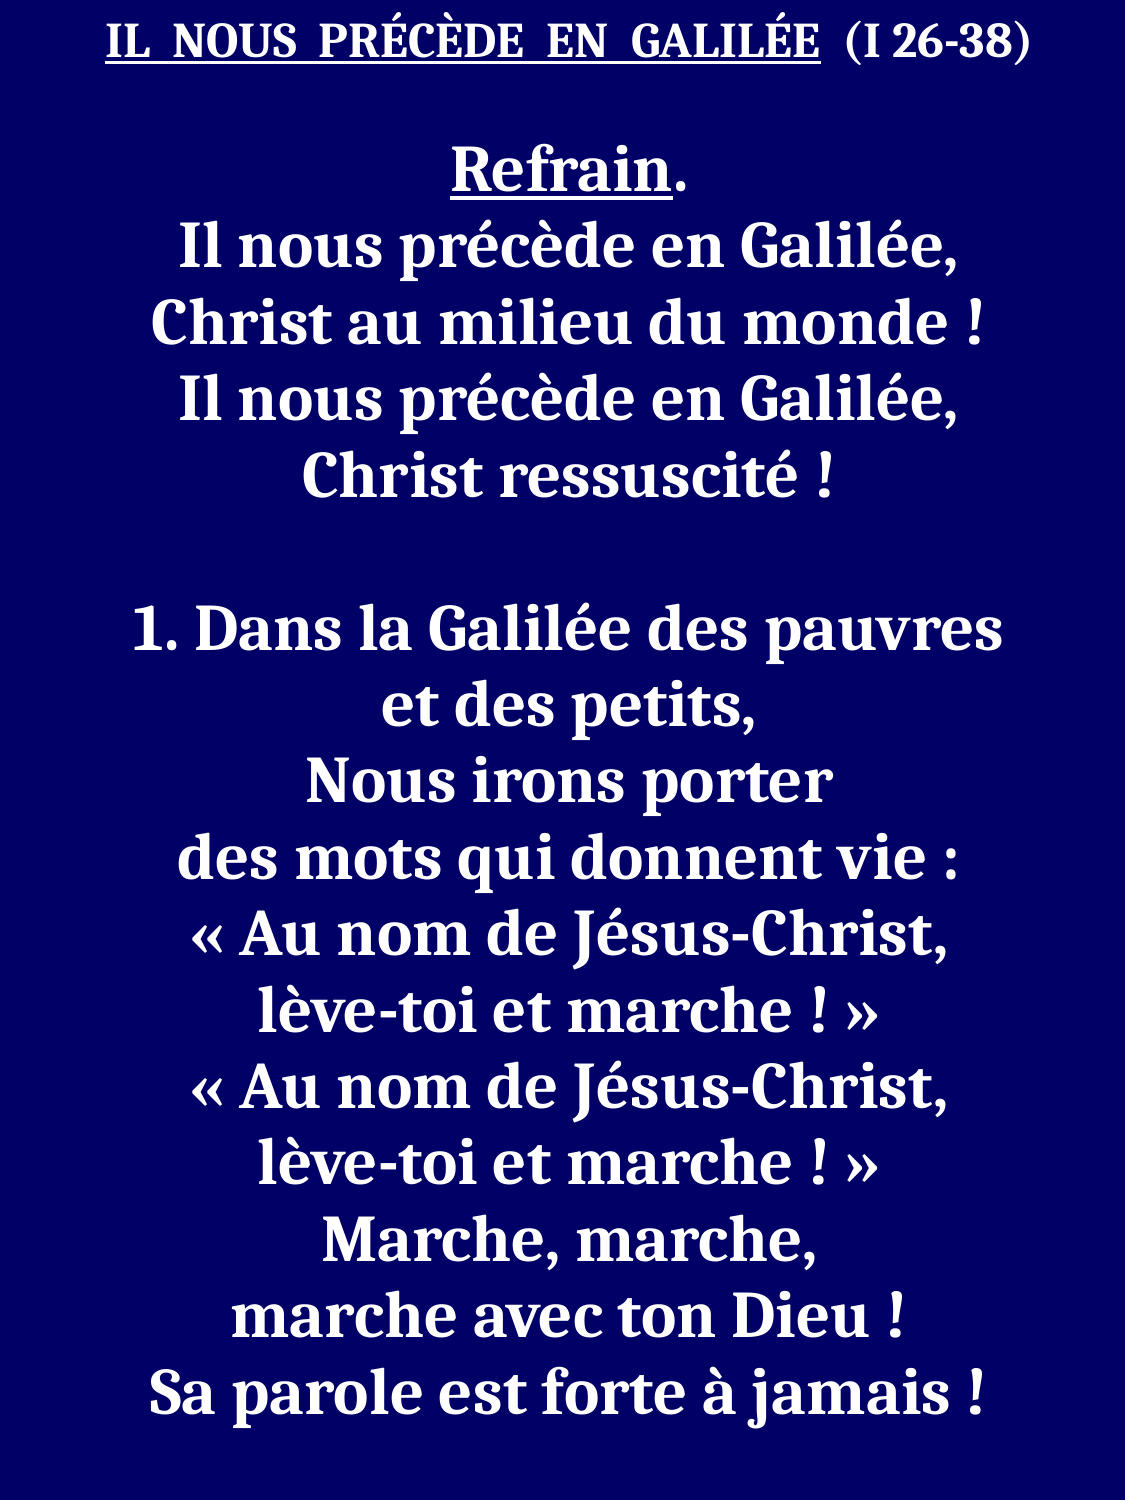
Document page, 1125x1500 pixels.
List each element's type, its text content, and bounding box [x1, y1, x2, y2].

text_box IL NOUS PRÉCÈDE EN GALILÉE (I 26-38) Refrain. Il nous précède en Galilée, Christ au milieu du monde ! Il nous précède en Galilée, Christ ressuscité ! 1. Dans la Galilée des pauvres et des petits, Nous irons porter des mots qui donnent vie : « Au nom de Jésus-Christ, lève-toi et marche ! » « Au nom de Jésus-Christ, lève-toi et marche ! » Marche, marche, marche avec ton Dieu ! Sa parole est forte à jamais ! [7, 11, 1125, 1382]
